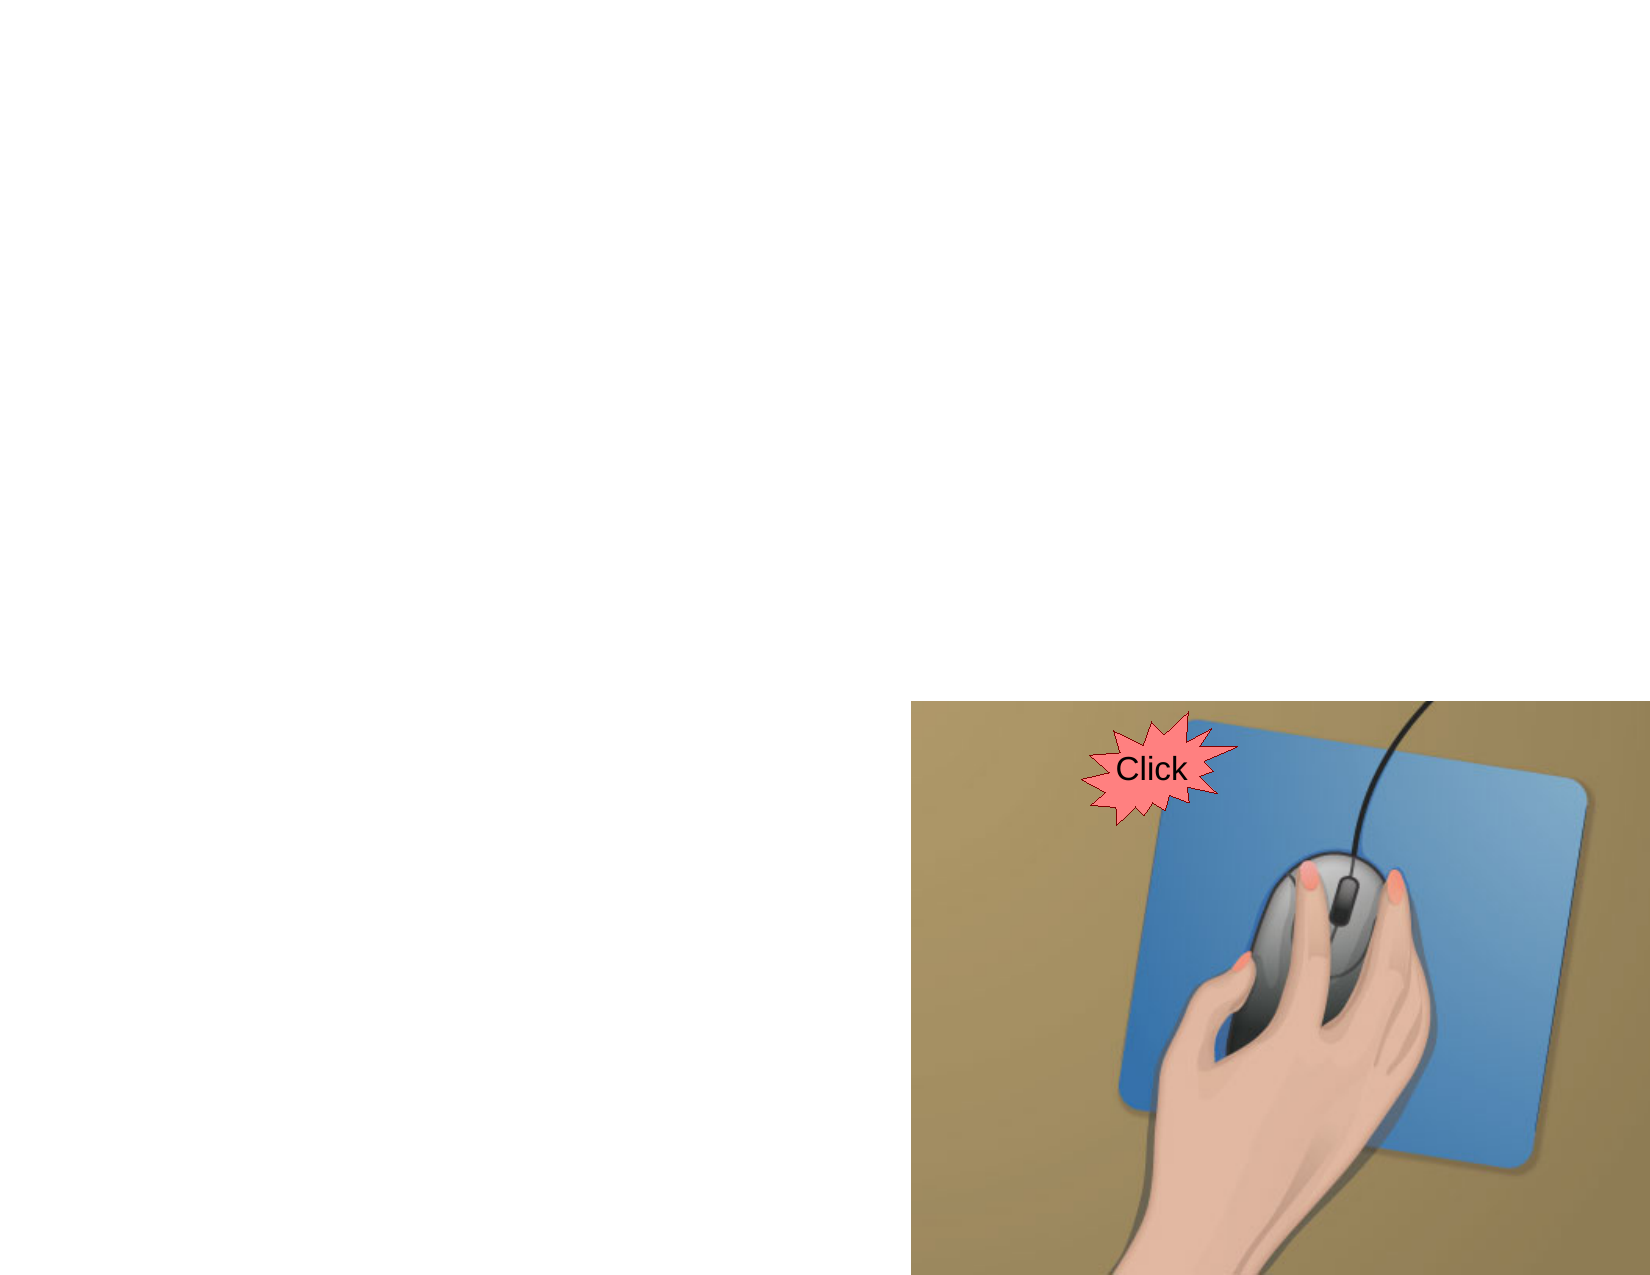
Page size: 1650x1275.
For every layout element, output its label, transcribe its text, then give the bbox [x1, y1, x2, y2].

text_box Click [1081, 711, 1238, 826]
picture [911, 701, 1650, 1275]
